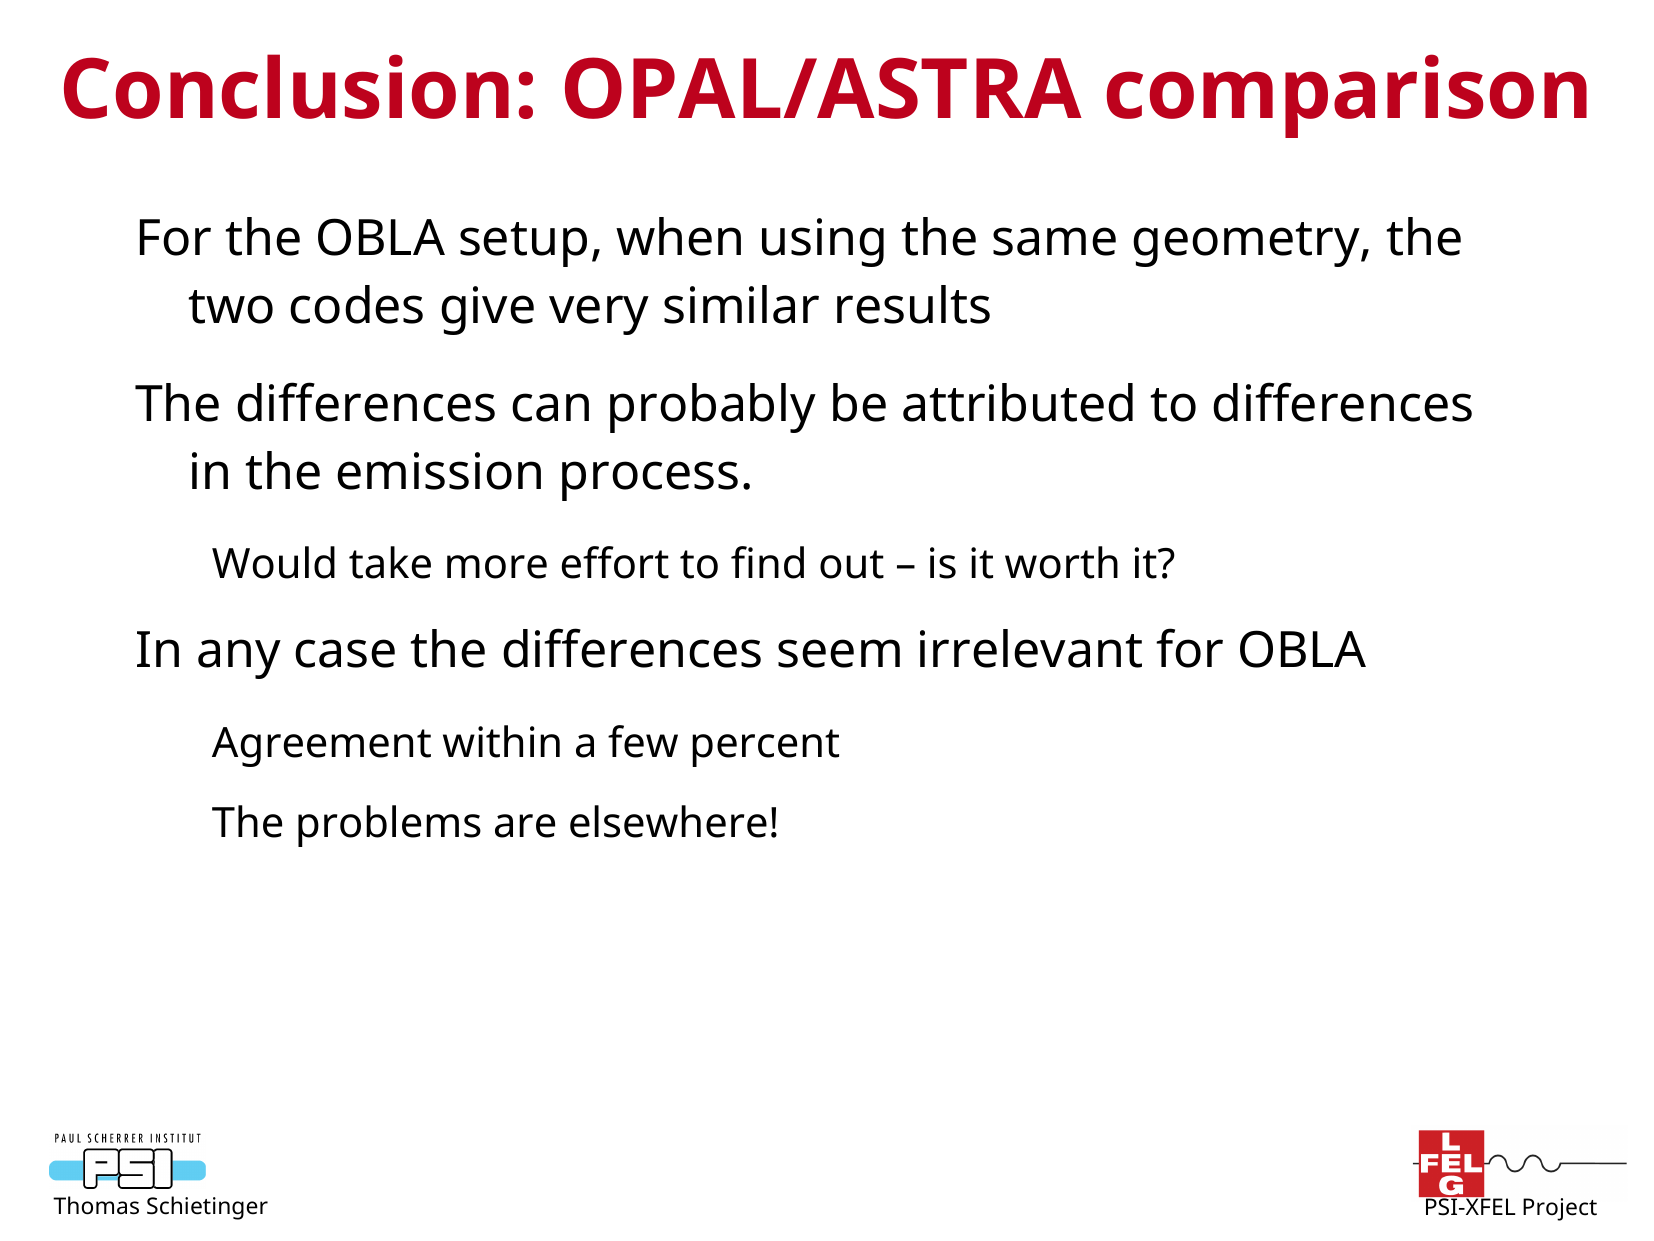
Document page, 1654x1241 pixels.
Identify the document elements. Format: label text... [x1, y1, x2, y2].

title Conclusion: OPAL/ASTRA comparison [59, 17, 1619, 156]
picture [49, 1133, 206, 1189]
list For the OBLA setup, when using the same geometry, the two codes give very similar results The differences can probably be attributed to differences in the emission process. Would take more effort to find out – is it worth it? In any case the differences seem irrelevant for OBLA Agreement within a few percent The problems are elsewhere! [117, 201, 1530, 1078]
picture [1411, 1125, 1628, 1202]
